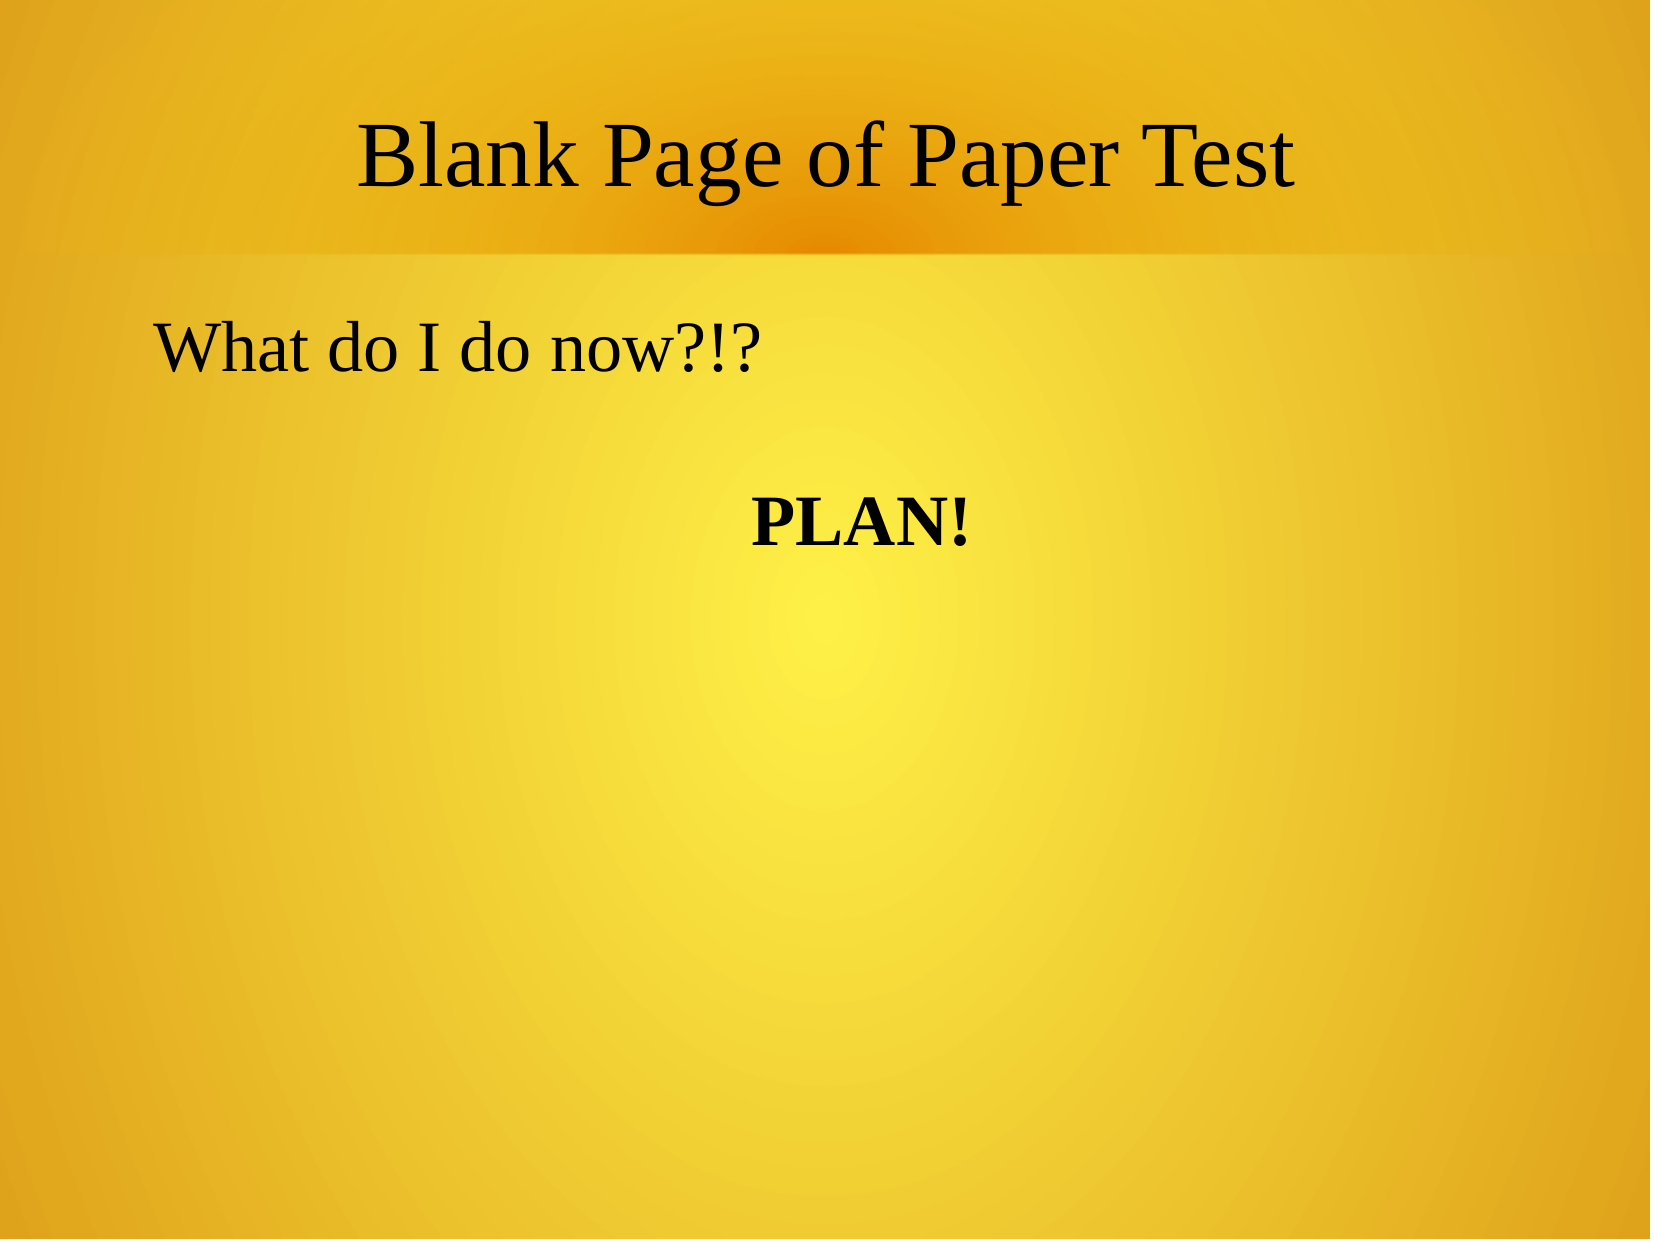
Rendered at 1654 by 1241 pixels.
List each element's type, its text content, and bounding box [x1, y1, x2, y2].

text_box What do I do now?!? PLAN! [82, 299, 1571, 1019]
text_box Blank Page of Paper Test [82, 40, 1571, 259]
picture [0, 0, 1650, 1239]
